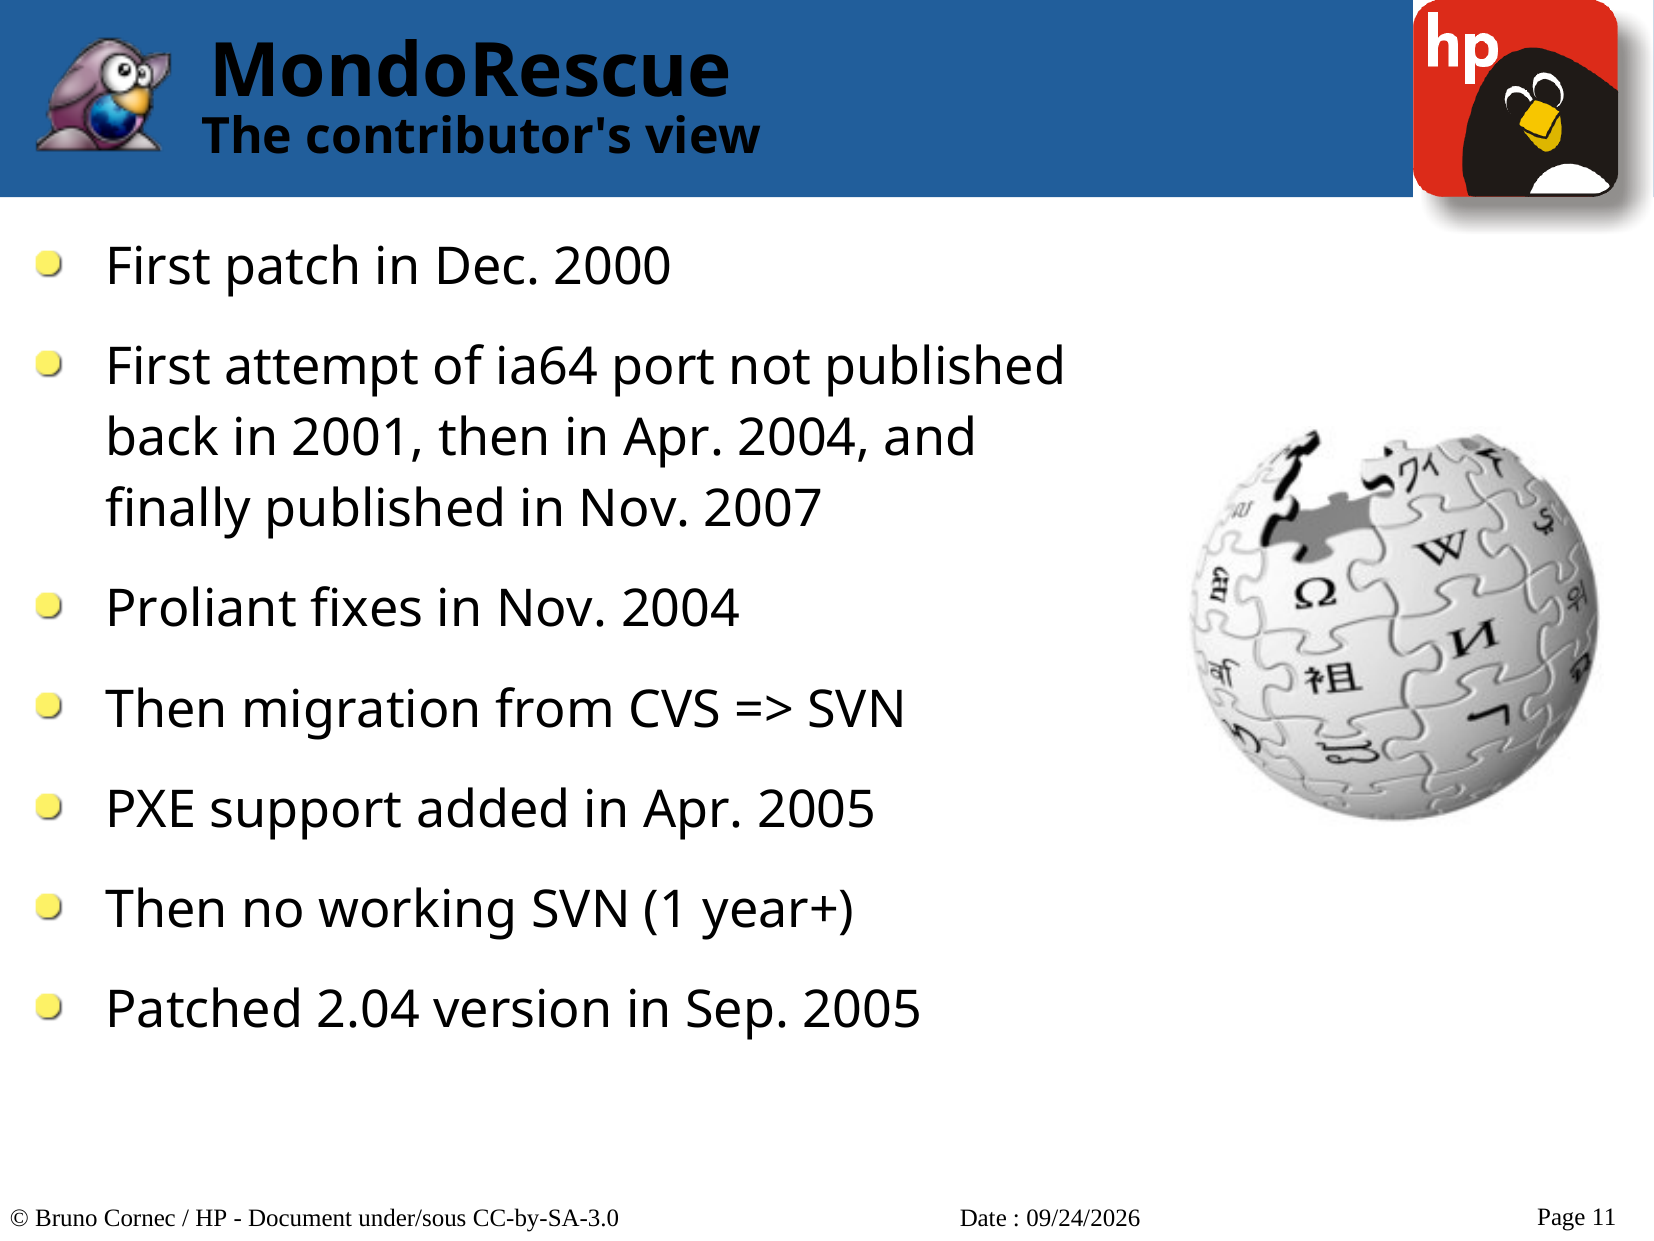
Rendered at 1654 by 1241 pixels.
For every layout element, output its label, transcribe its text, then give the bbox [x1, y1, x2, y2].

title The contributor's view [201, 32, 1191, 241]
picture [1186, 426, 1604, 843]
list First patch in Dec. 2000 First attempt of ia64 port not published back in 2001, then in Apr. 2004, and finally published in Nov. 2007 Proliant fixes in Nov. 2004 Then migration from CVS => SVN PXE support added in Apr. 2005 Then no working SVN (1 year+) Patched 2.04 version in Sep. 2005 [22, 229, 1134, 1149]
picture [1413, 0, 1654, 235]
picture [0, 0, 211, 199]
